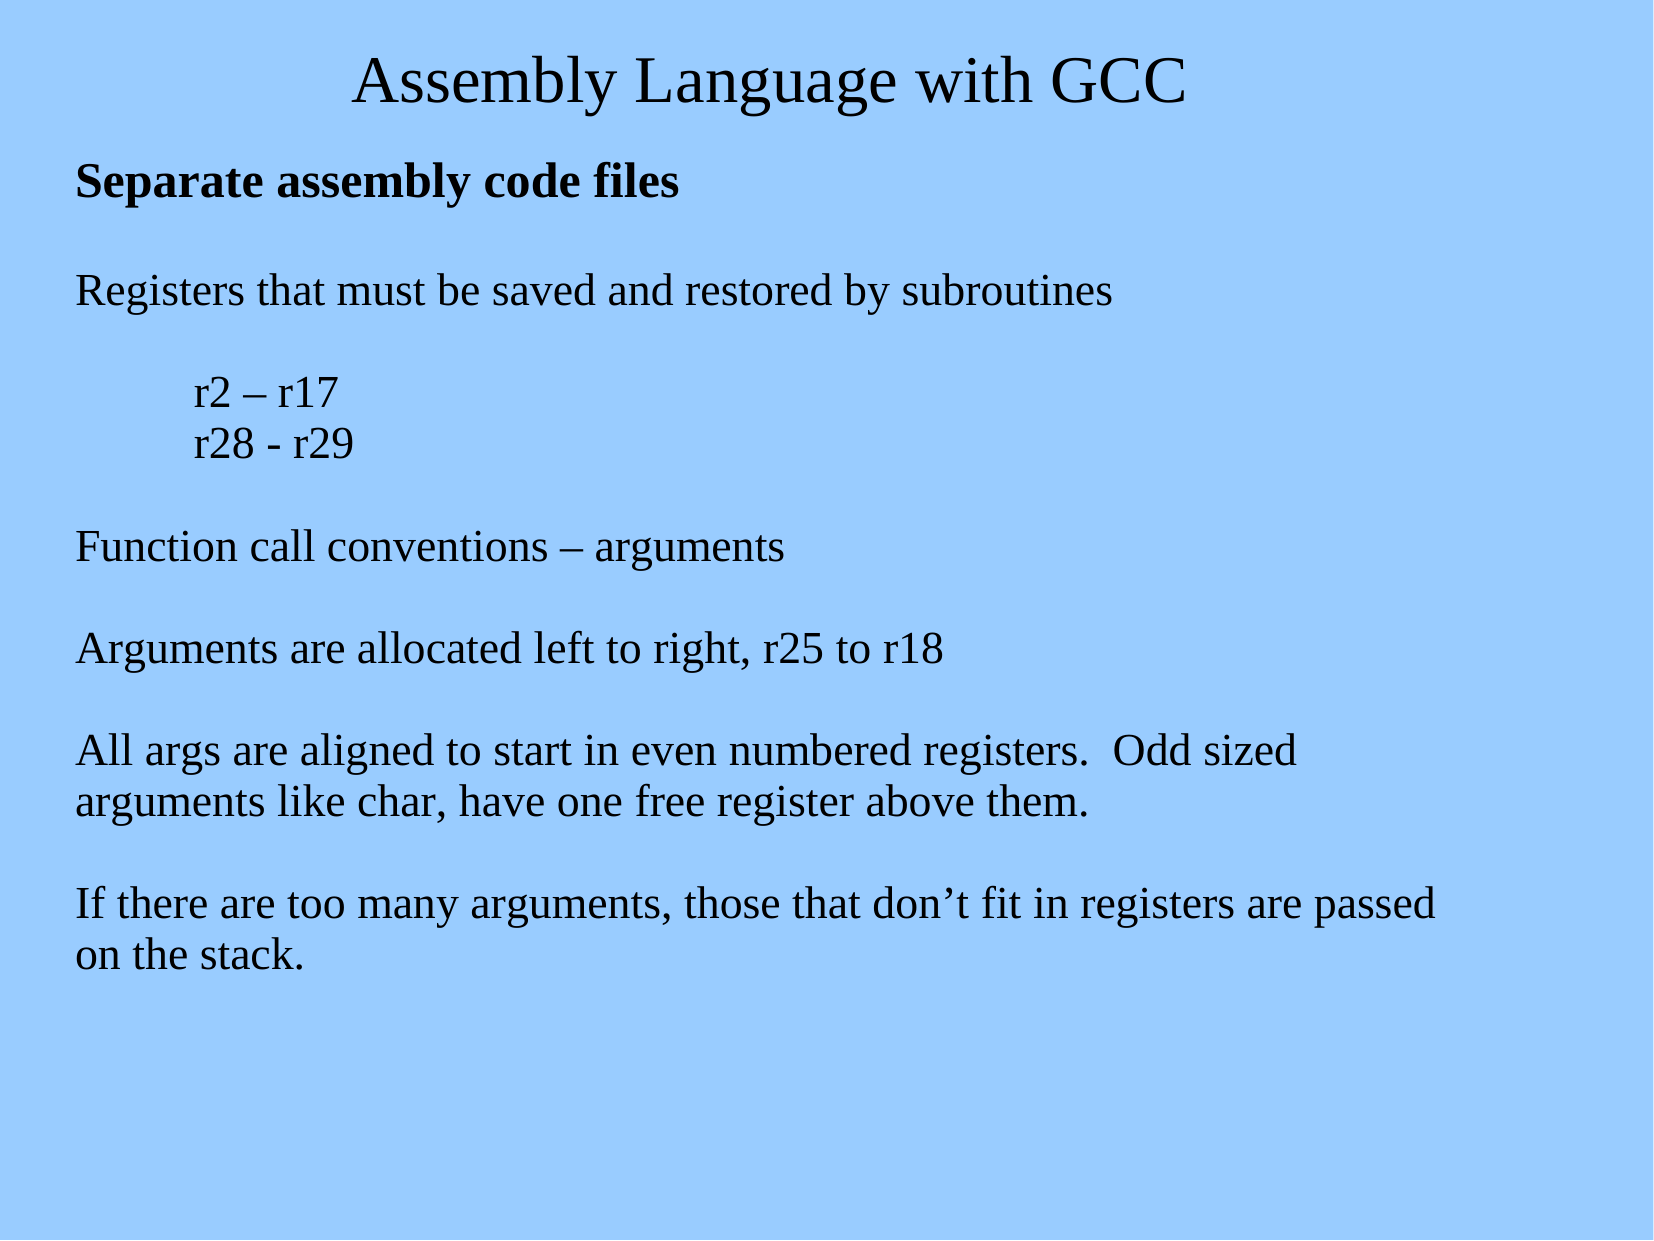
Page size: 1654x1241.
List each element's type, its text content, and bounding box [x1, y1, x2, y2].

text_box Assembly Language with GCC [339, 38, 1201, 113]
text_box Separate assembly code files Registers that must be saved and restored by subroutines r2 – r17 r28 - r29 Function call conventions – arguments Arguments are allocated left to right, r25 to r18 All args are aligned to start in even numbered registers. Odd sized arguments like char, have one free register above them. If there are too many arguments, those that don’t fit in registers are passed on the stack. [75, 149, 1576, 1241]
